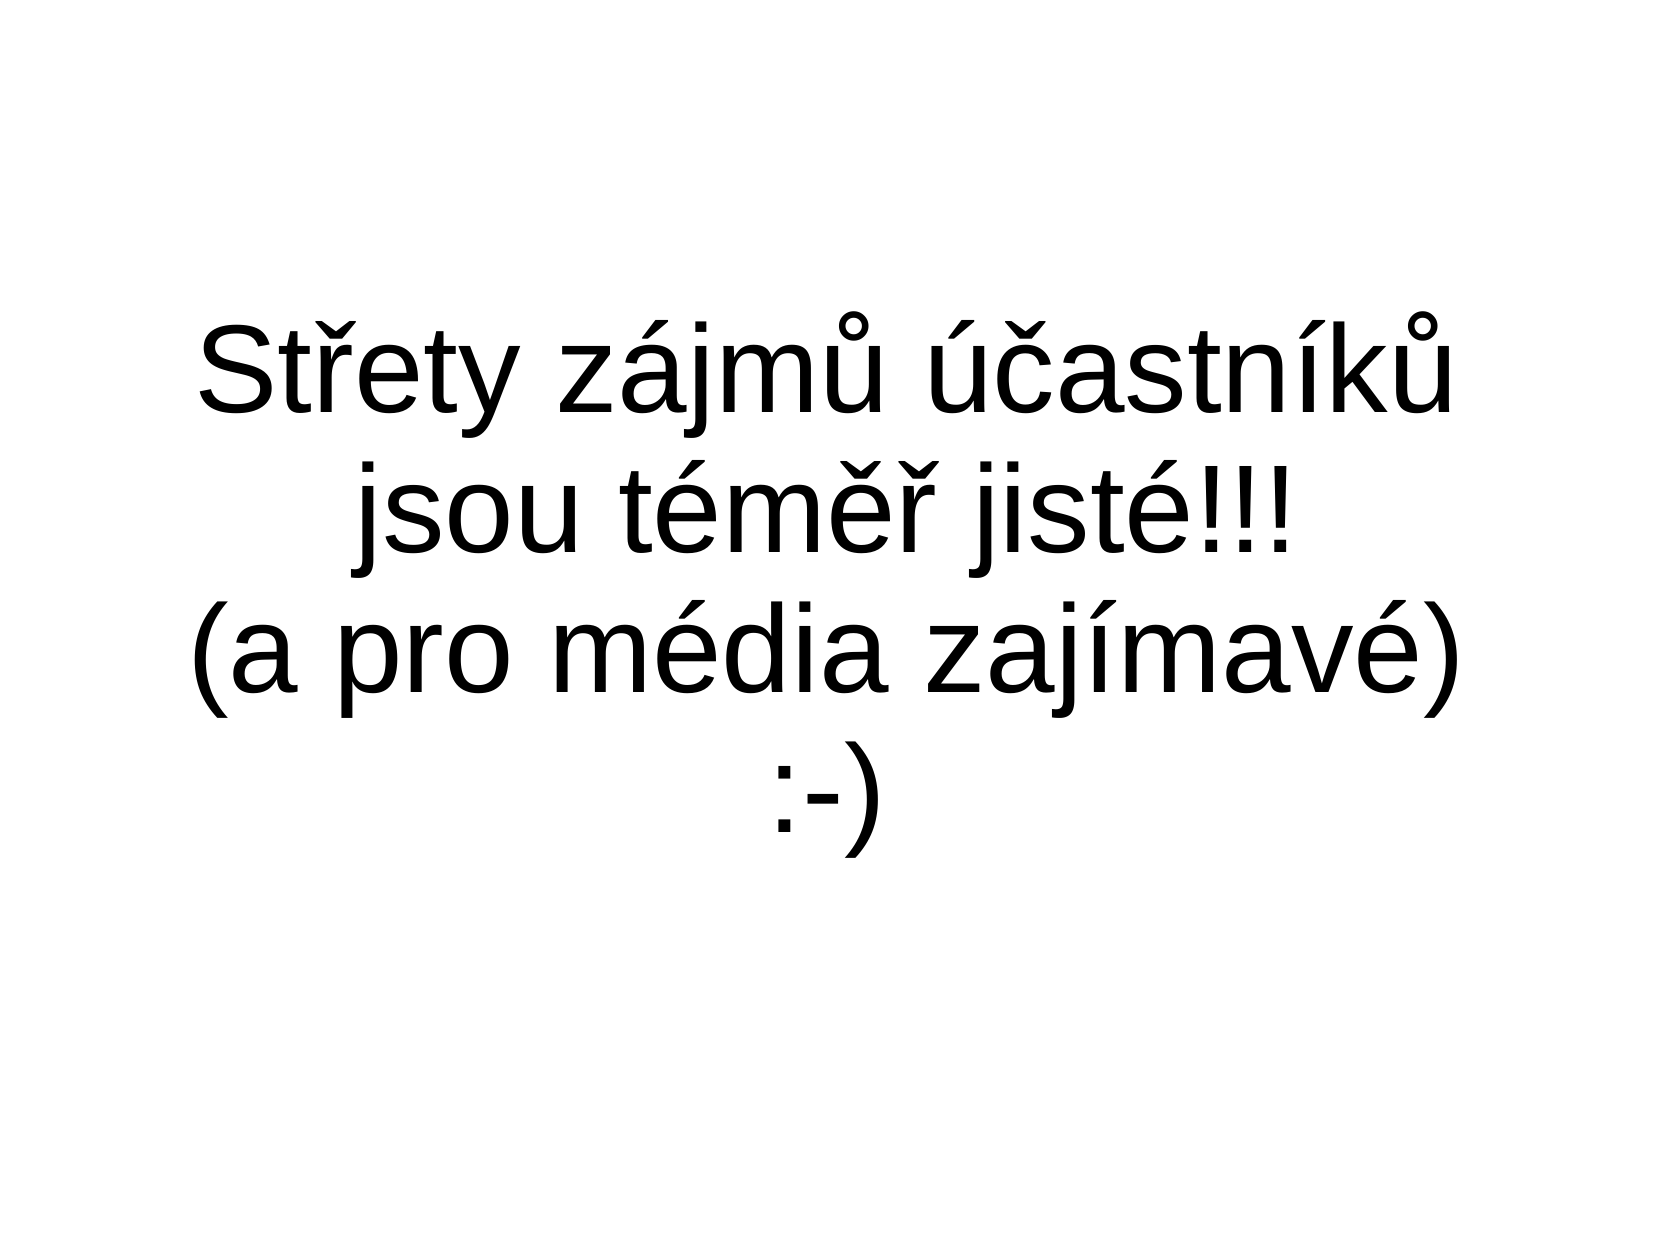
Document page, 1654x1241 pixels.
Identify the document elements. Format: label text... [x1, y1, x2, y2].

subtitle Střety zájmů účastníků jsou téměř jisté!!! (a pro média zajímavé) :-) [82, 49, 1571, 1109]
